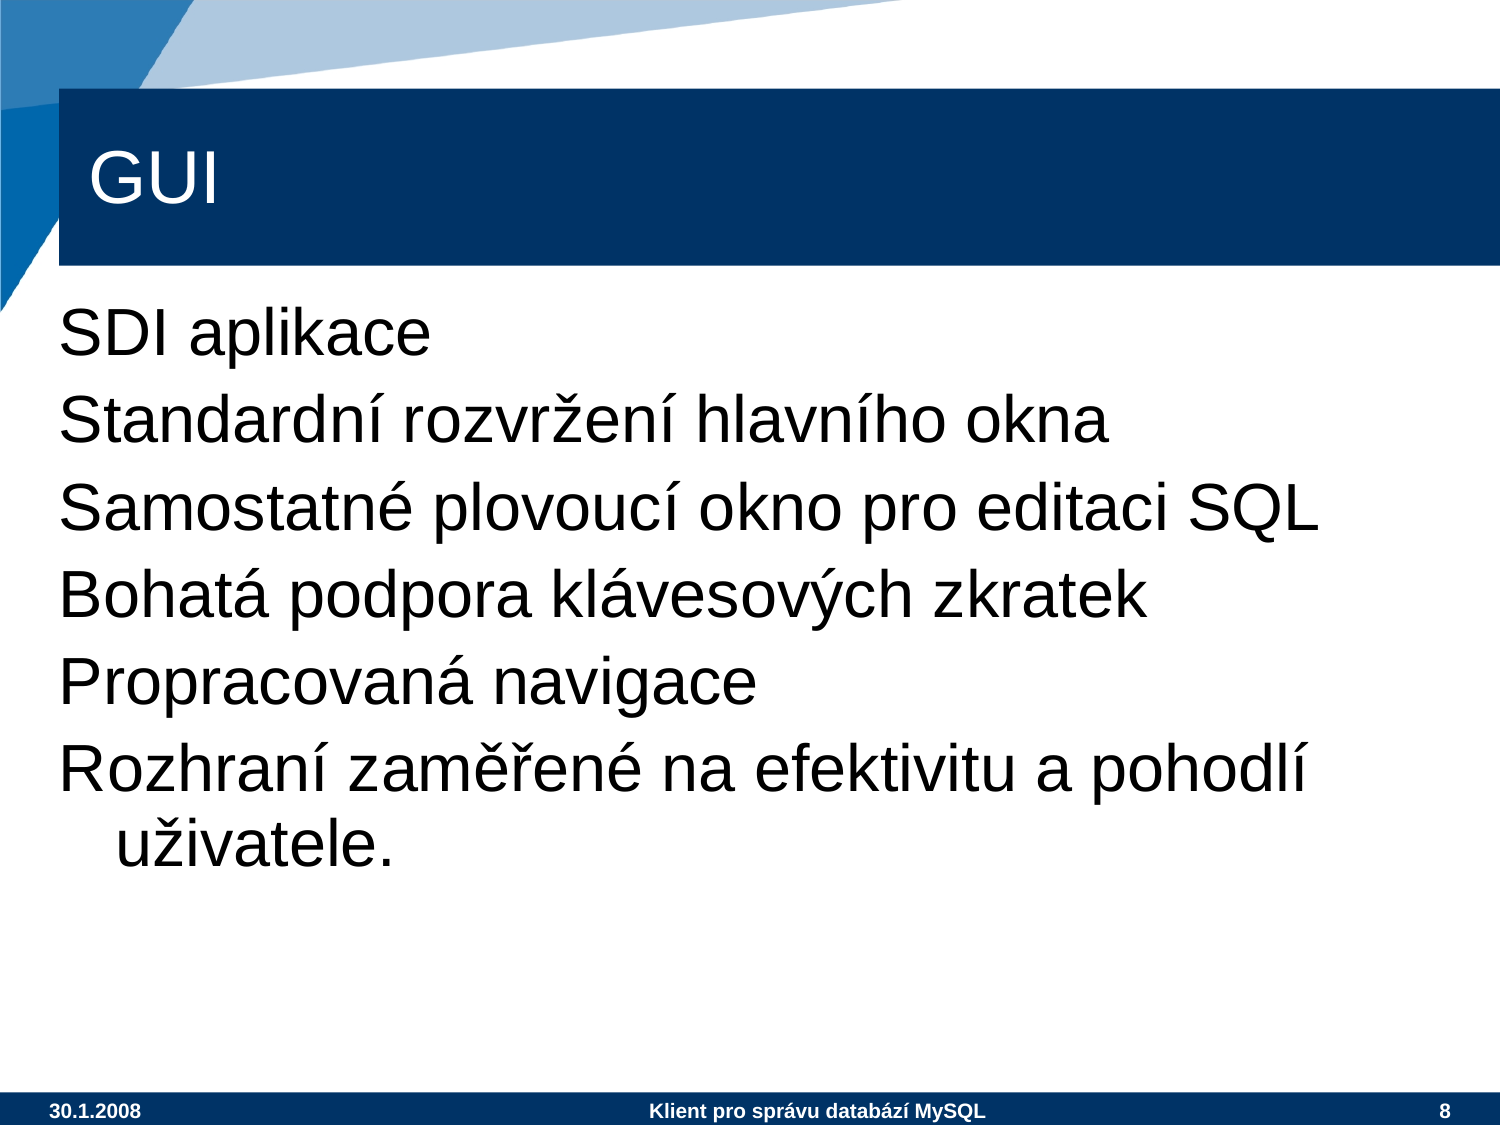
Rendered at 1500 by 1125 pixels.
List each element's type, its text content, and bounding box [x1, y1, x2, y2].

title GUI [88, 125, 1500, 229]
picture [0, 0, 945, 355]
list SDI aplikace Standardní rozvržení hlavního okna Samostatné plovoucí okno pro editaci SQL Bohatá podpora klávesových zkratek Propracovaná navigace Rozhraní zaměřené na efektivitu a pohodlí uživatele. [59, 295, 1475, 1019]
